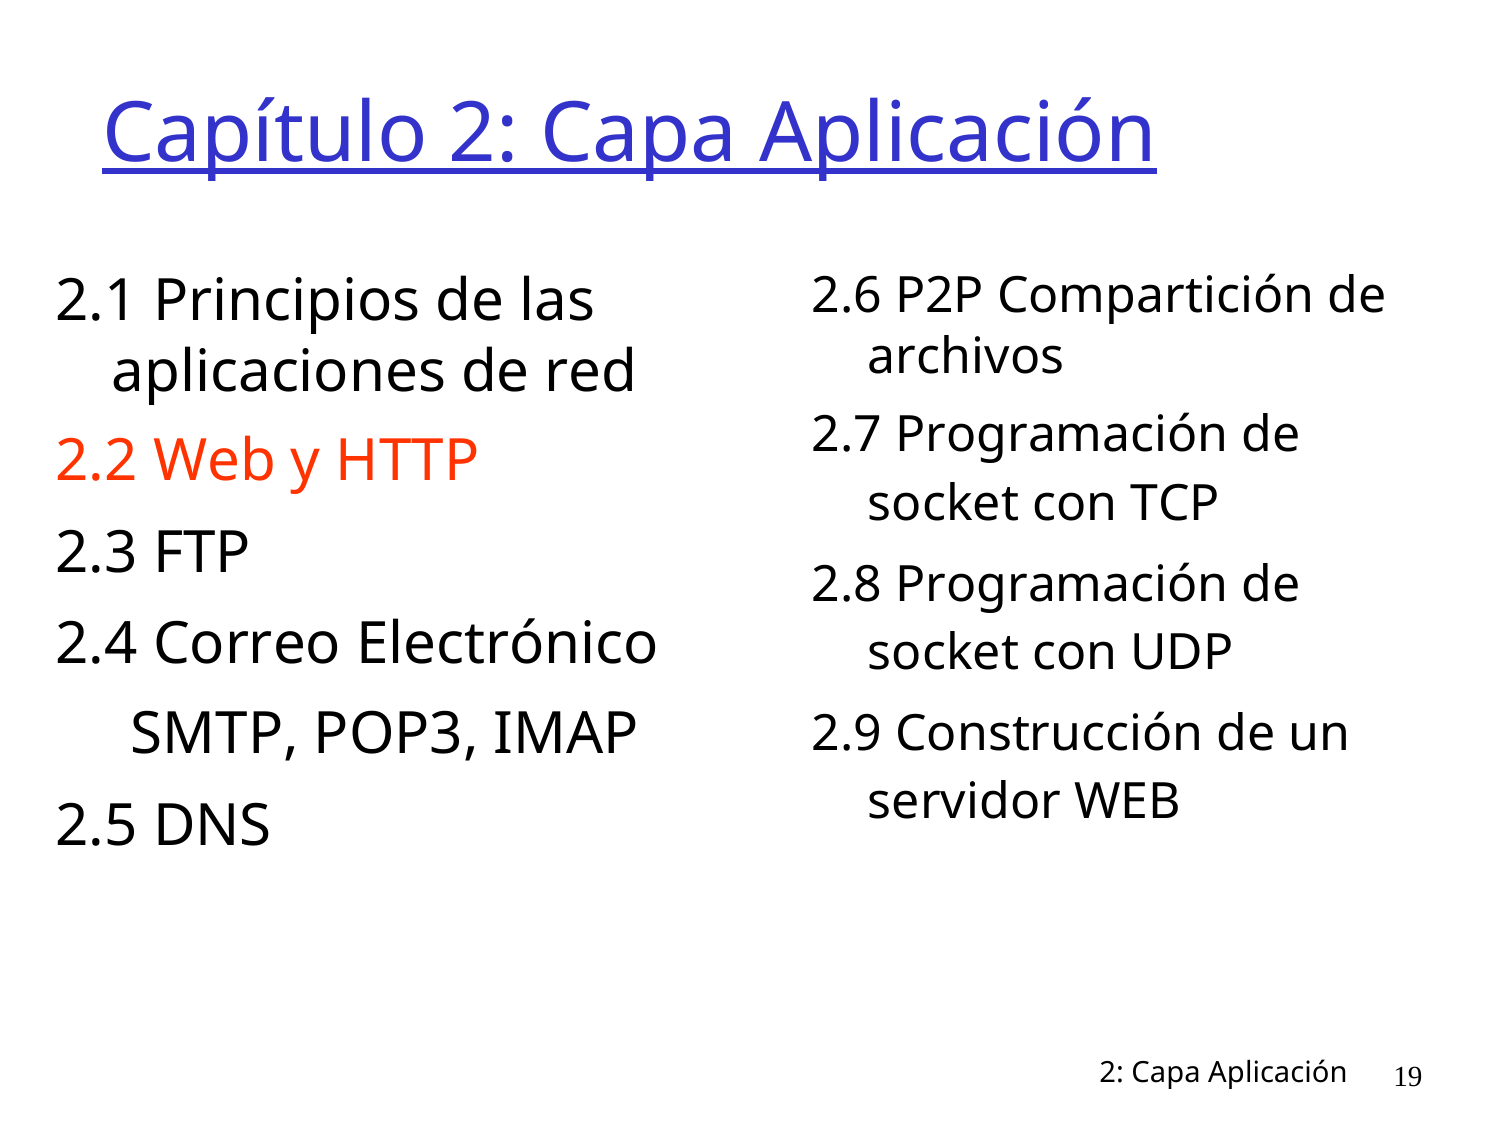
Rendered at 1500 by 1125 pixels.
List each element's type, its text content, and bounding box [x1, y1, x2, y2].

list 2.1 Principios de las aplicaciones de red 2.2 Web y HTTP 2.3 FTP 2.4 Correo Electrónico SMTP, POP3, IMAP 2.5 DNS [41, 255, 750, 995]
list 2.6 P2P Compartición de archivos 2.7 Programación de socket con TCP 2.8 Programación de socket con UDP 2.9 Construcción de un servidor WEB [797, 255, 1463, 1019]
title Capítulo 2: Capa Aplicación [87, 37, 1363, 225]
